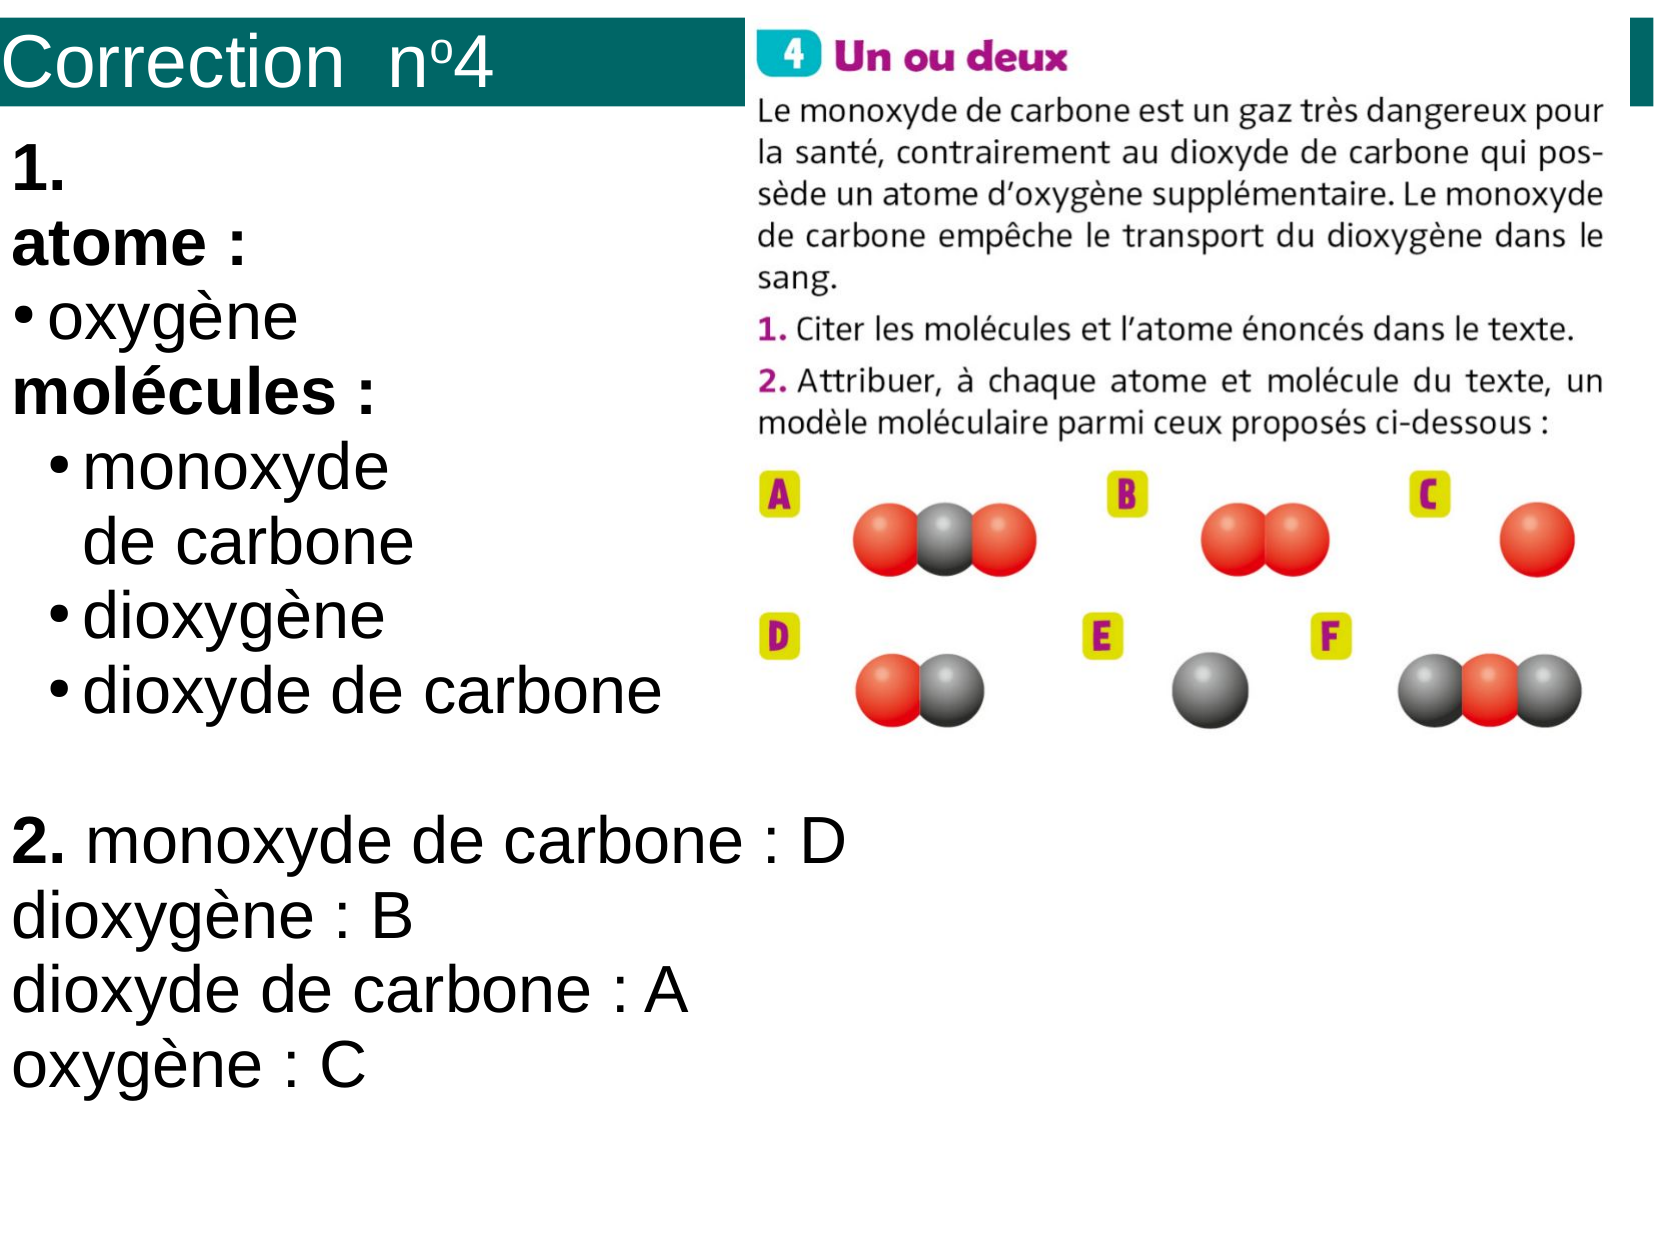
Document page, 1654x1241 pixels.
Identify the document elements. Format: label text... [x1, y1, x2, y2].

title Correction no4 [0, 17, 745, 107]
title Correction no4 [1630, 17, 1654, 107]
subtitle 1. atome : oxygène molécules : monoxyde de carbone dioxygène dioxyde de carbone 2. monoxyde de carbone : D dioxygène : B dioxyde de carbone : A oxygène : C [11, 129, 1642, 1229]
picture [745, 15, 1630, 768]
